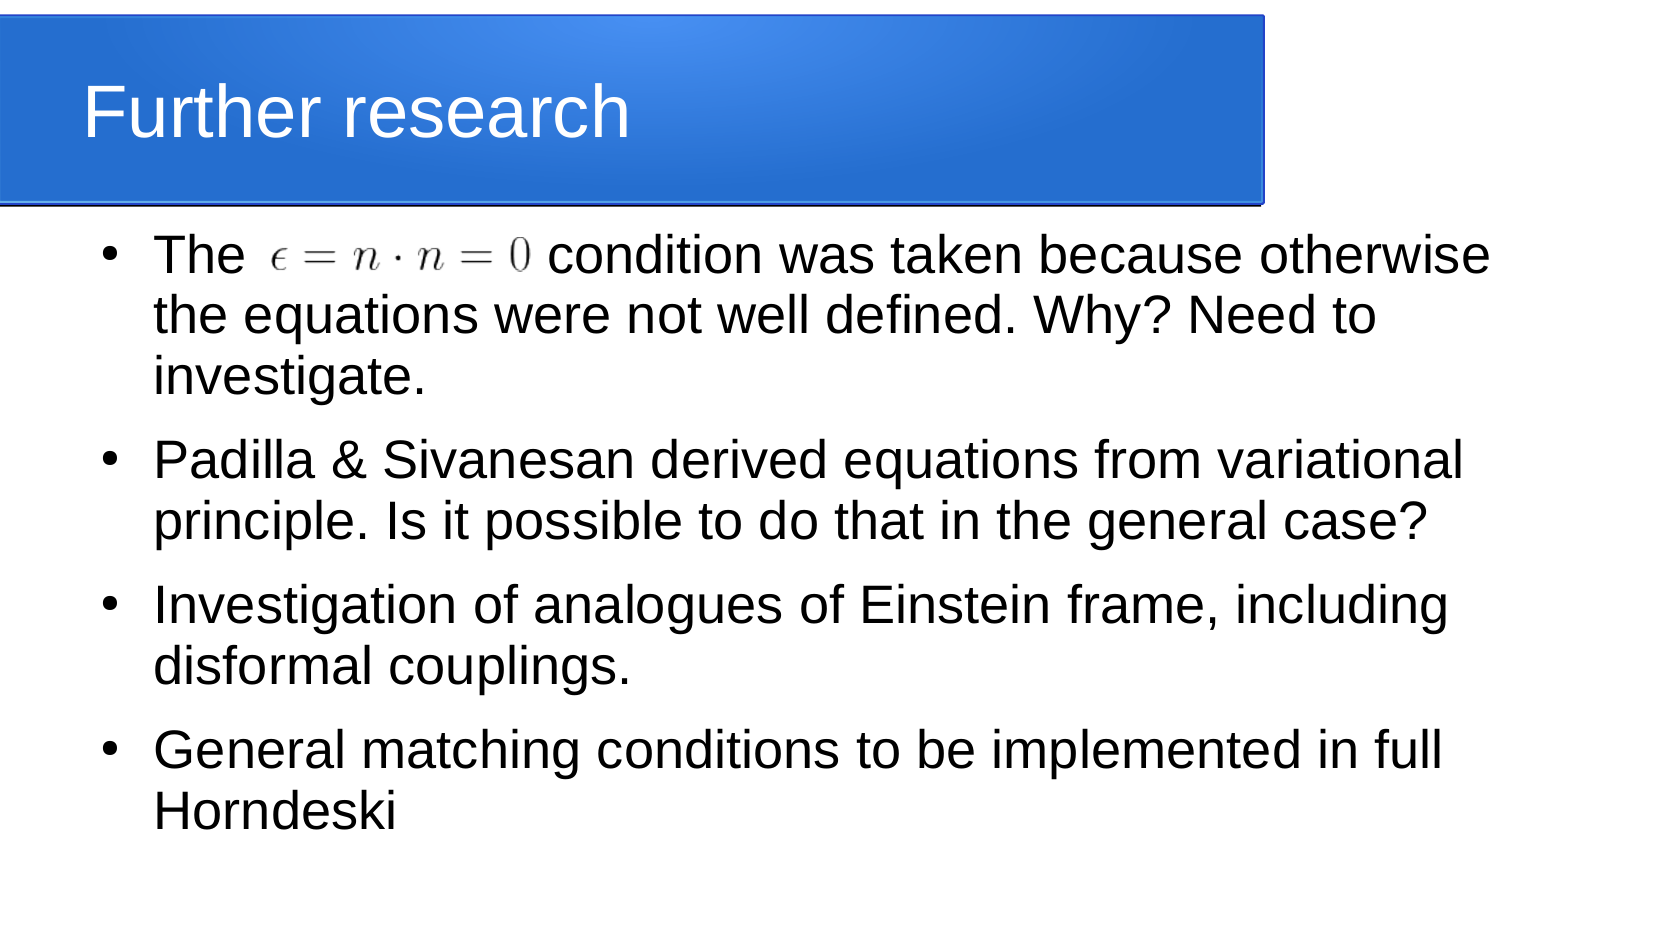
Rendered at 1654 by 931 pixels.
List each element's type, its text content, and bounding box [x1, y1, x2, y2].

title Further research [82, 35, 1235, 189]
picture [271, 237, 531, 272]
list The condition was taken because otherwise the equations were not well defined. Why? Need to investigate. Padilla & Sivanesan derived equations from variational principle. Is it possible to do that in the general case? Investigation of analogues of Einstein frame, including disformal couplings. General matching conditions to be implemented in full Horndeski [82, 224, 1571, 863]
